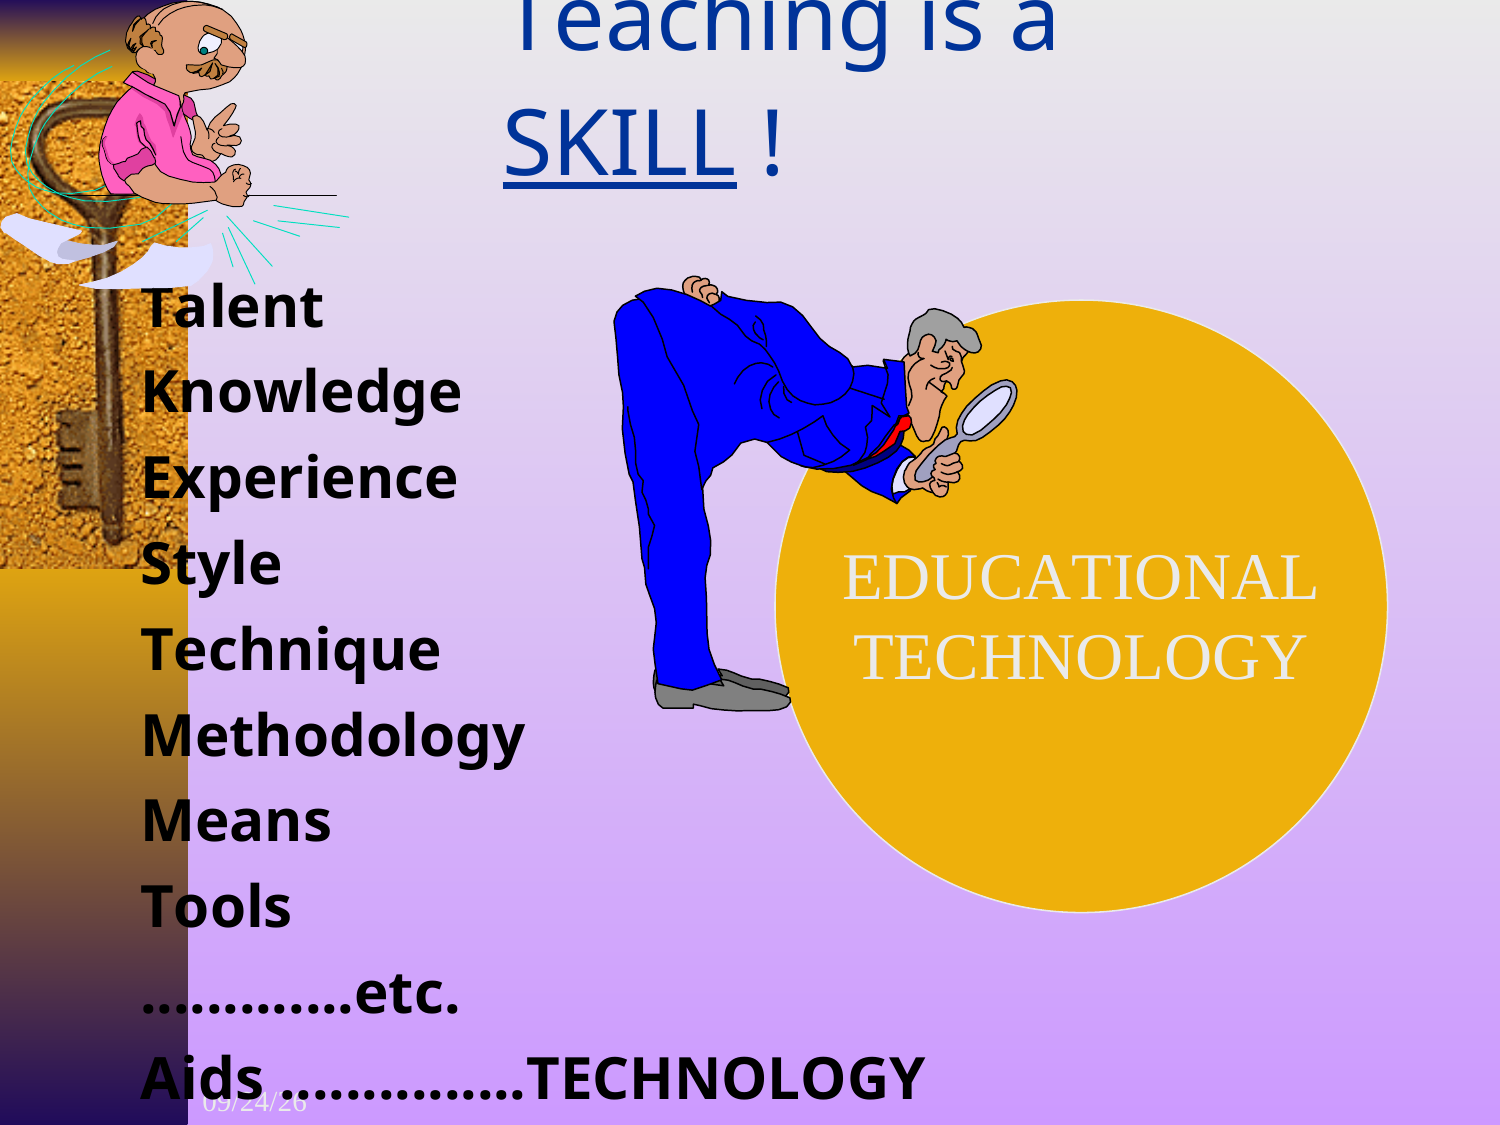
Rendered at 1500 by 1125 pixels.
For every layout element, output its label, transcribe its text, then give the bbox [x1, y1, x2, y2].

title Teaching is a SKILL ! [487, 0, 1375, 211]
picture [612, 275, 1020, 713]
text_box [794, 299, 1388, 913]
list Talent Knowledge Experience Style Technique Methodology Means Tools .............etc. Aids ...............TECHNOLOGY [125, 262, 1013, 1125]
picture [0, 0, 351, 569]
text_box EDUCATIONAL TECHNOLOGY [1020, 524, 1351, 701]
